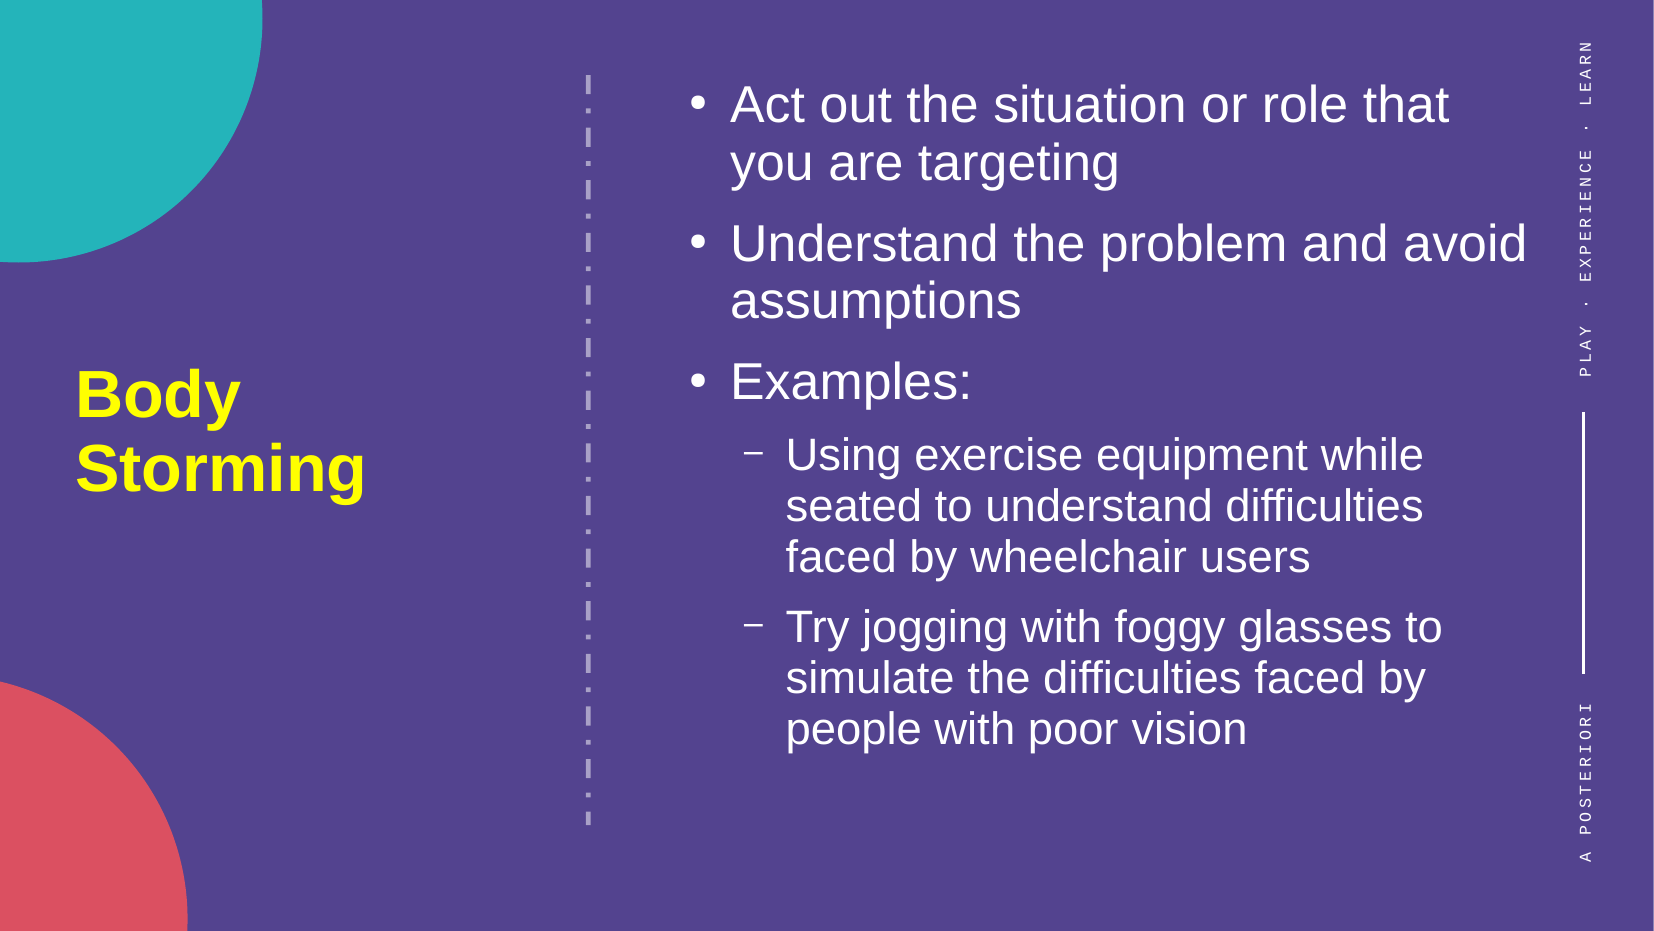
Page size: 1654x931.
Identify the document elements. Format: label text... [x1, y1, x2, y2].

list Act out the situation or role that you are targeting Understand the problem and avoid assumptions Examples: Using exercise equipment while seated to understand difficulties faced by wheelchair users Try jogging with foggy glasses to simulate the difficulties faced by people with poor vision [675, 75, 1538, 758]
title Body Storming [75, 353, 488, 510]
